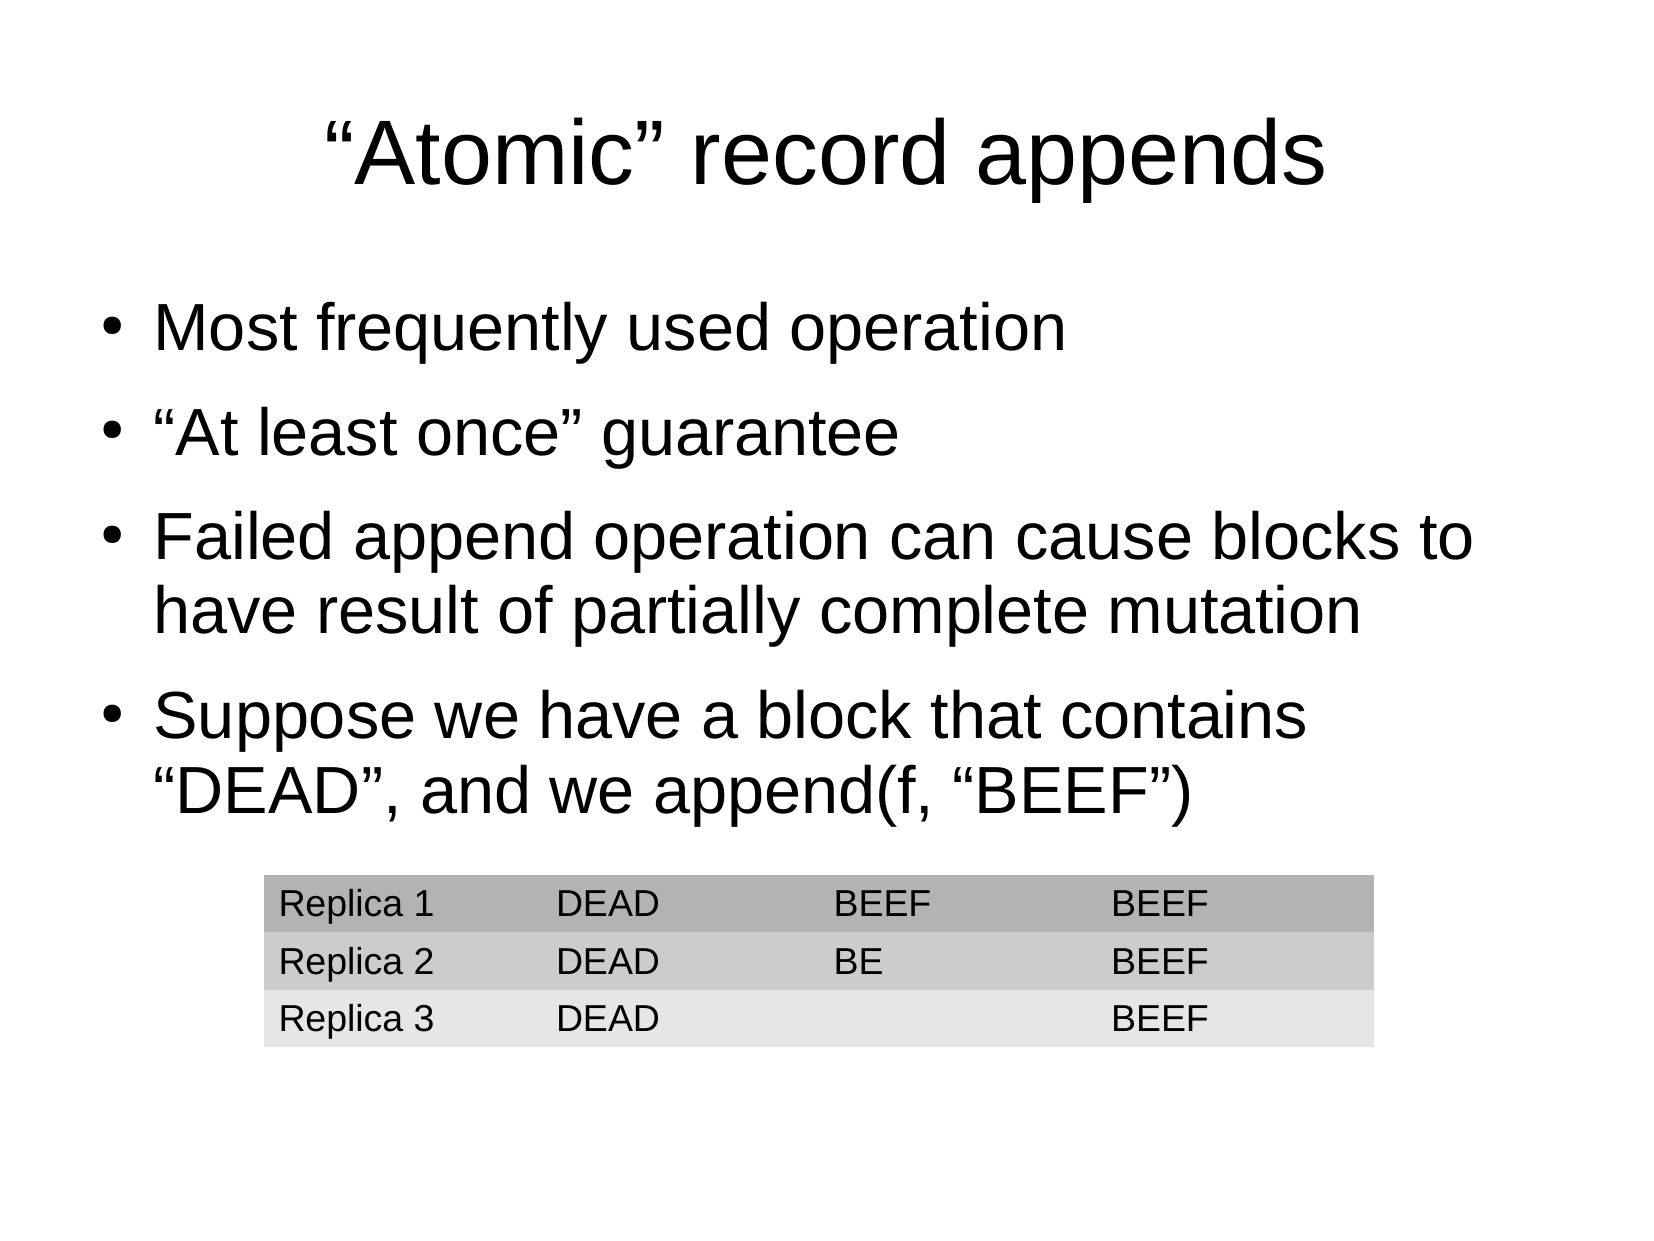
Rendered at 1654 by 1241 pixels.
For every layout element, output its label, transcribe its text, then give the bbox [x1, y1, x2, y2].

table_header DEAD [541, 875, 819, 932]
table_cell BE [819, 932, 1096, 990]
table_header BEEF [1096, 875, 1374, 932]
table_cell Replica 2 [264, 932, 541, 990]
list Most frequently used operation “At least once” guarantee Failed append operation can cause blocks to have result of partially complete mutation Suppose we have a block that contains “DEAD”, and we append(f, “BEEF”) [82, 290, 1538, 1010]
table_header Replica 1 [264, 875, 541, 932]
table_cell [819, 990, 1096, 1047]
table_cell DEAD [541, 932, 819, 990]
table_cell Replica 3 [264, 990, 541, 1047]
table_cell DEAD [541, 990, 819, 1047]
table_header BEEF [819, 875, 1096, 932]
table_cell BEEF [1096, 990, 1374, 1047]
title “Atomic” record appends [82, 49, 1571, 257]
table_cell BEEF [1096, 932, 1374, 990]
